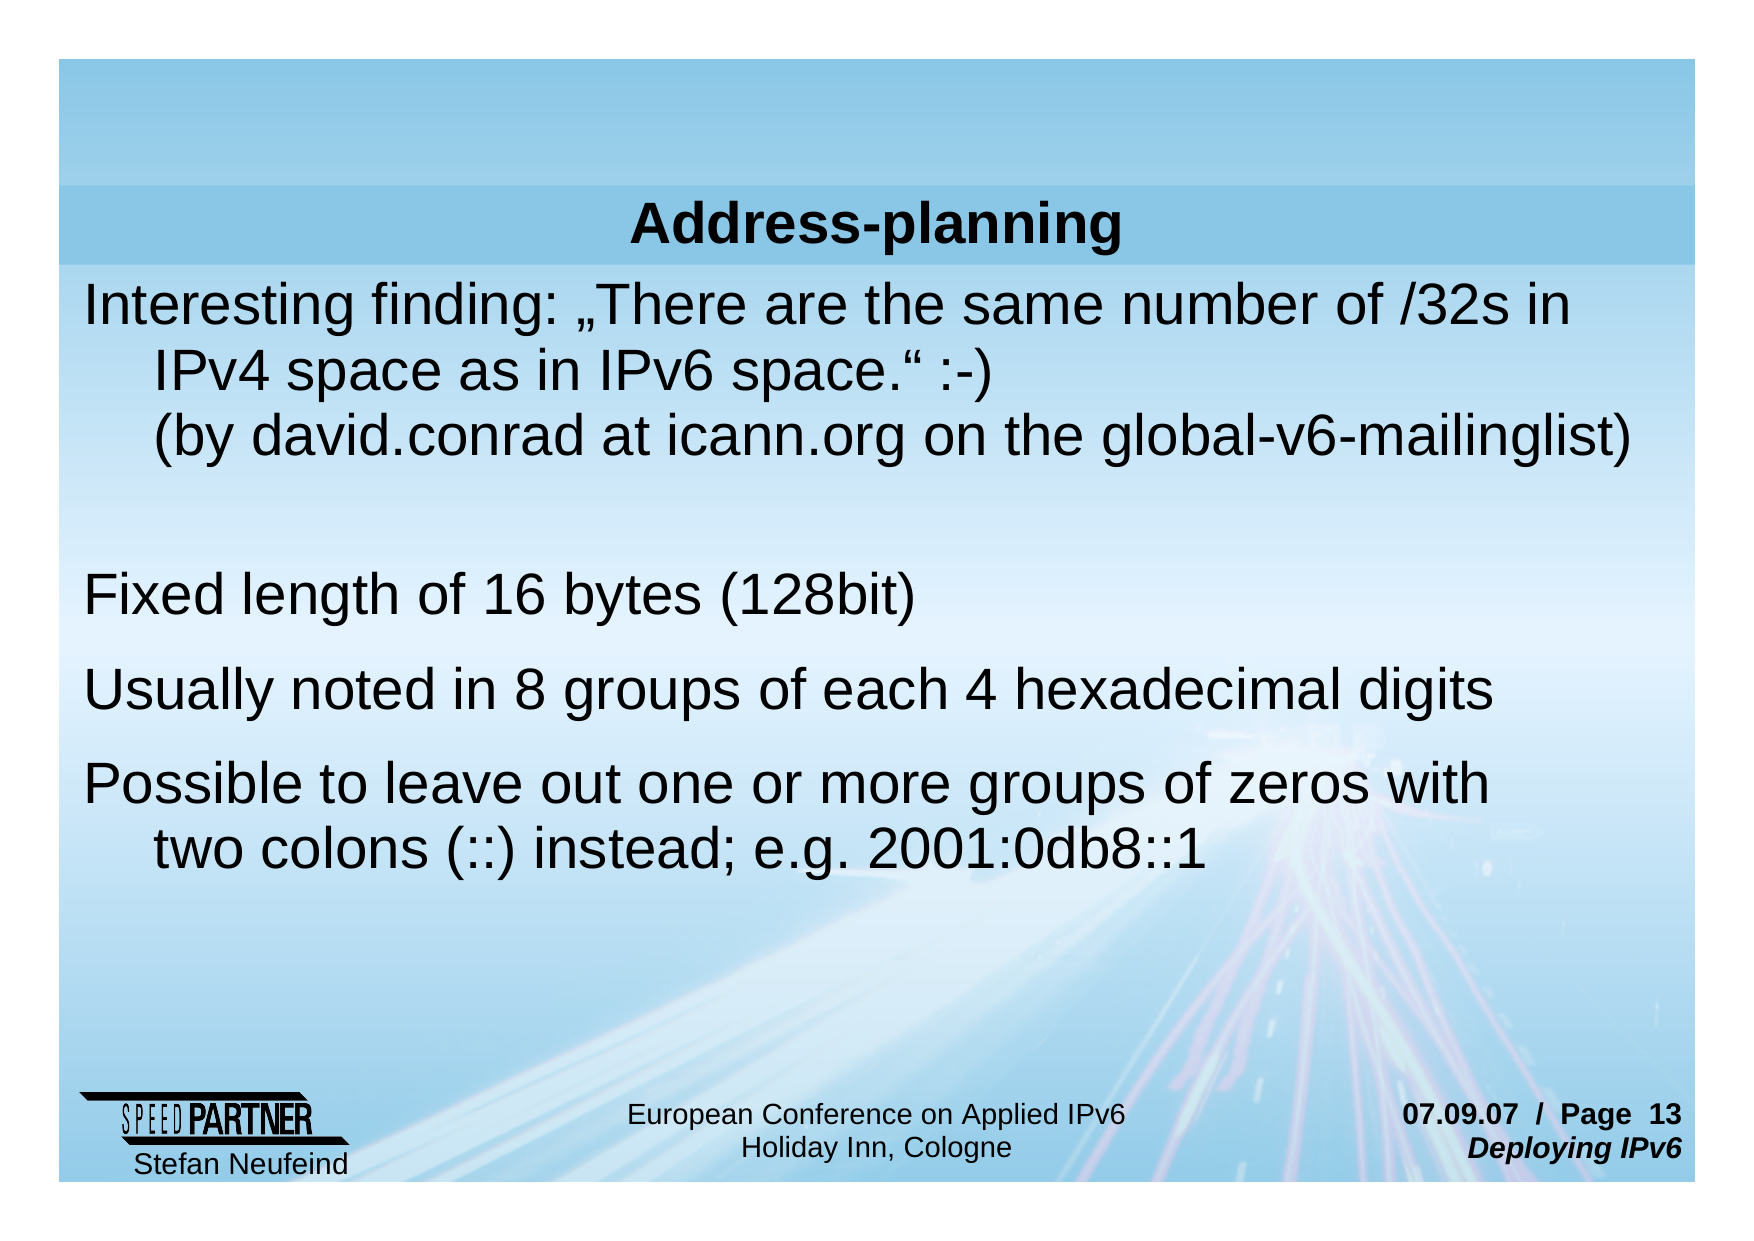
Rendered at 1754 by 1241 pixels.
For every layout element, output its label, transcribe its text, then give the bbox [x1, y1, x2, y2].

picture [59, 59, 1695, 185]
list Interesting finding: „There are the same number of /32s in IPv4 space as in IPv6 space.“ :-) (by david.conrad at icann.org on the global-v6-mailinglist) Fixed length of 16 bytes (128bit) Usually noted in 8 groups of each 4 hexadecimal digits Possible to leave out one or more groups of zeros with two colons (::) instead; e.g. 2001:0db8::1 [71, 272, 1695, 1055]
picture [59, 265, 1695, 1182]
title Address-planning [59, 190, 1695, 257]
